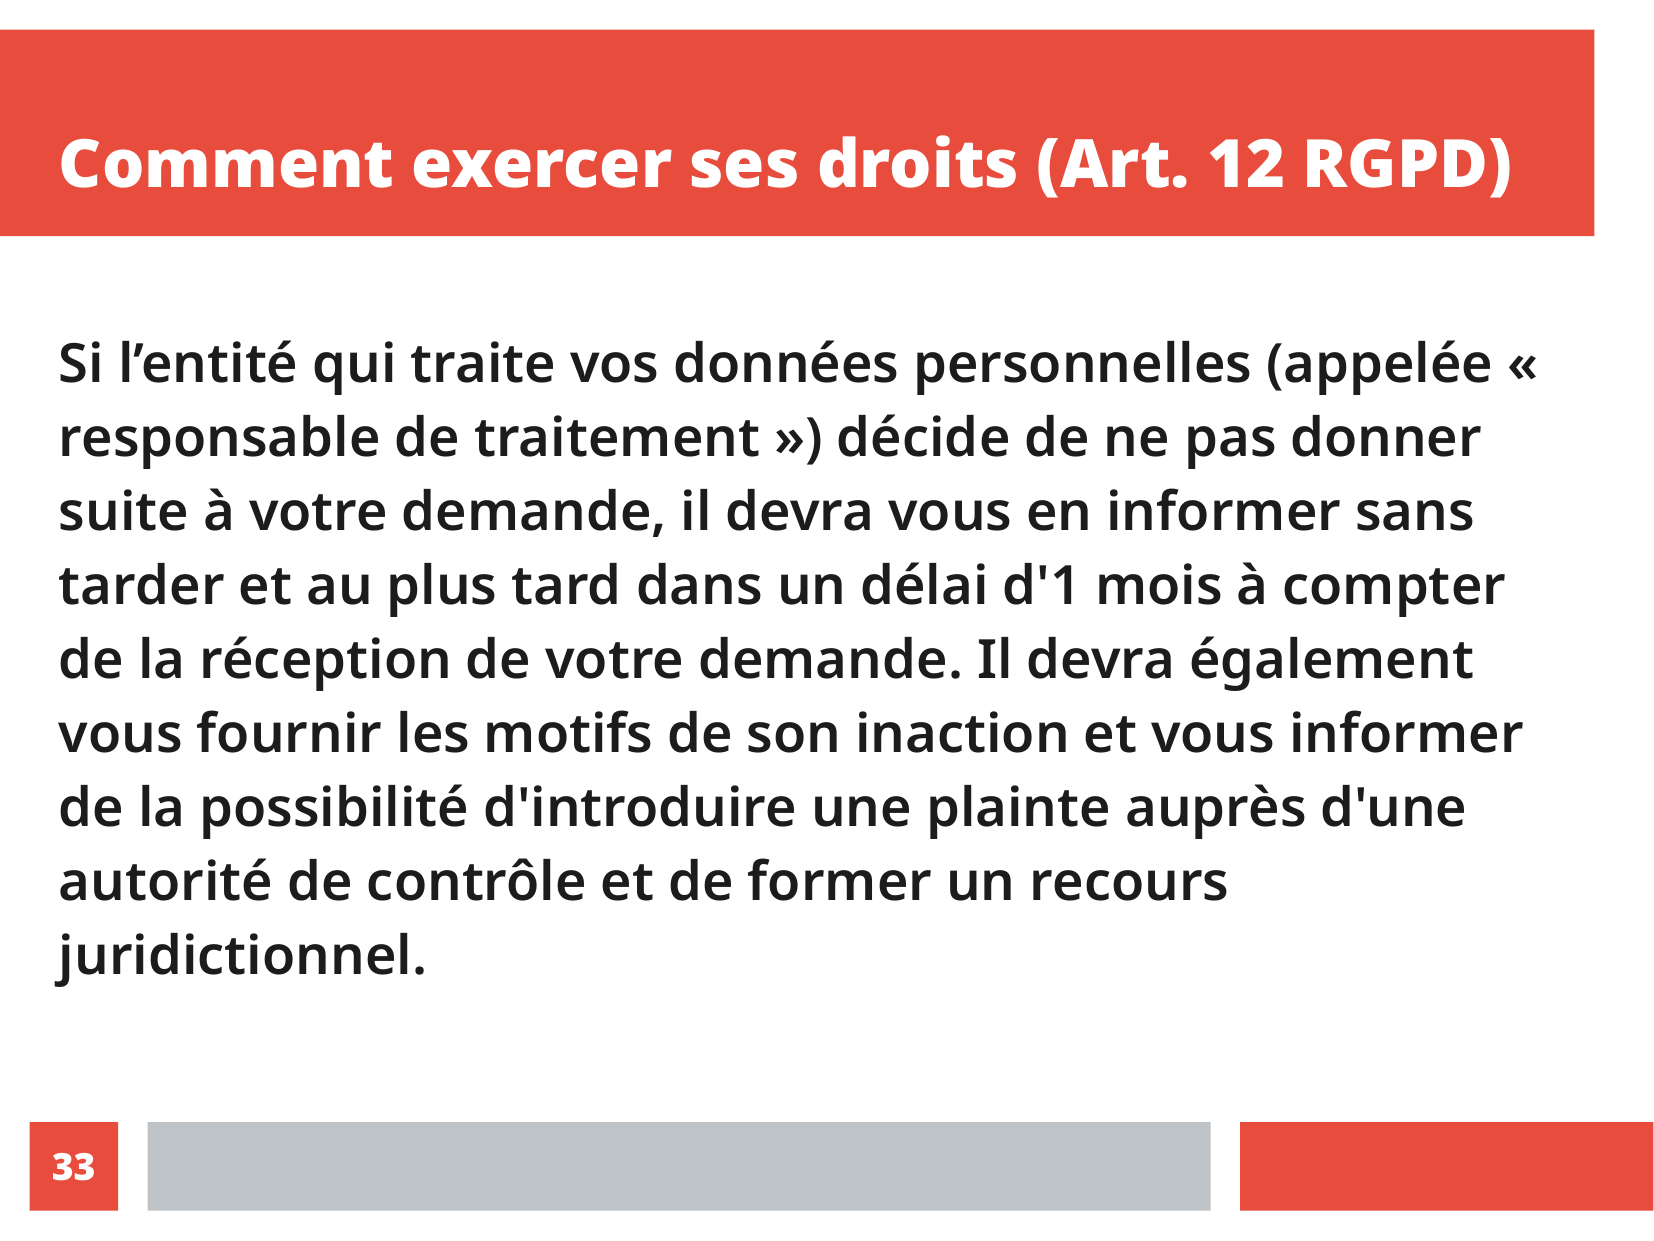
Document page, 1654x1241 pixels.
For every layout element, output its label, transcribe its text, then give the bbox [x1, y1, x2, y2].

list Si l’entité qui traite vos données personnelles (appelée « responsable de traitement ») décide de ne pas donner suite à votre demande, il devra vous en informer sans tarder et au plus tard dans un délai d'1 mois à compter de la réception de votre demande. Il devra également vous fournir les motifs de son inaction et vous informer de la possibilité d'introduire une plainte auprès d'une autorité de contrôle et de former un recours juridictionnel. [59, 324, 1565, 1093]
title Comment exercer ses droits (Art. 12 RGPD) [59, 59, 1595, 207]
